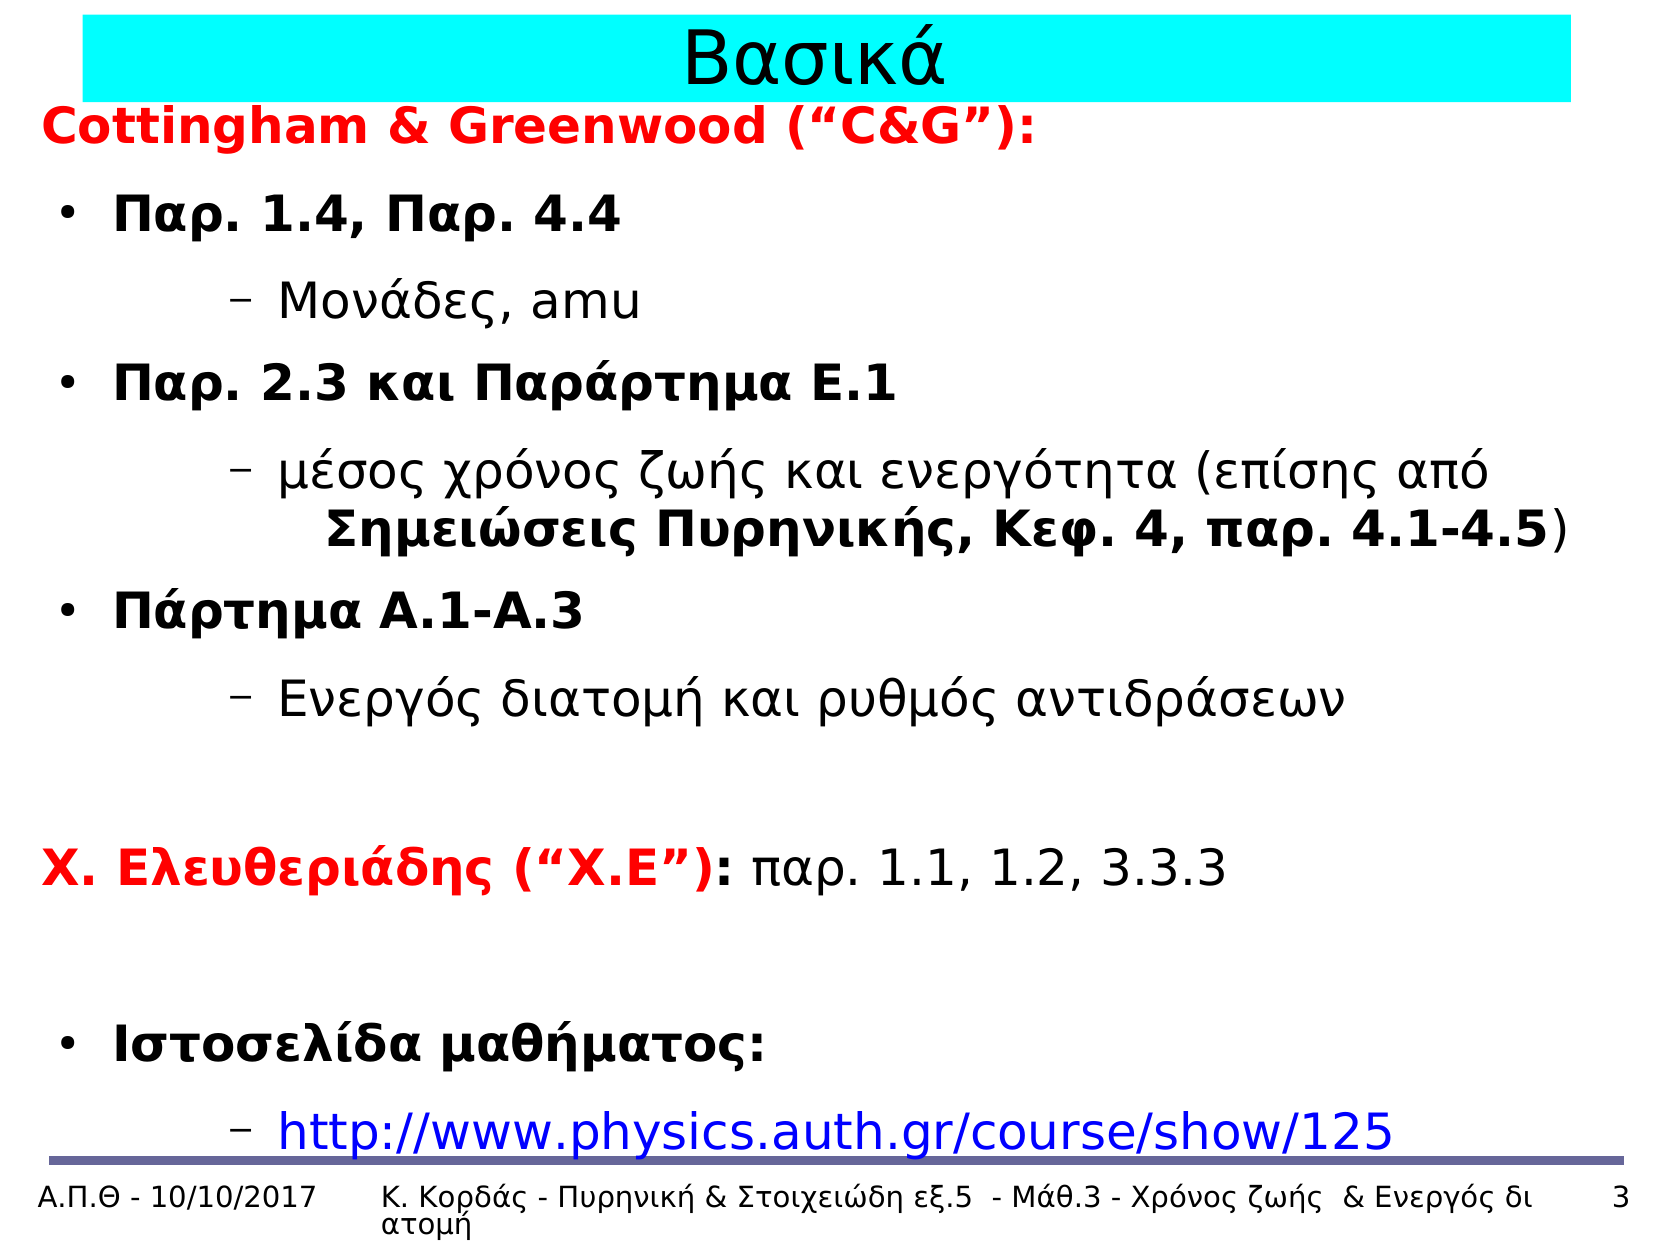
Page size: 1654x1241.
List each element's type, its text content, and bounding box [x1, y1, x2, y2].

list Cottingham & Greenwood (“C&G”): Παρ. 1.4, Παρ. 4.4 Μονάδες, amu Παρ. 2.3 και Παράρτημα Ε.1 μέσος χρόνος ζωής και ενεργότητα (επίσης από Σημειώσεις Πυρηνικής, Κεφ. 4, παρ. 4.1-4.5) Πάρτημα Α.1-Α.3 Ενεργός διατομή και ρυθμός αντιδράσεων Χ. Ελευθεριάδης (“X.E”): παρ. 1.1, 1.2, 3.3.3 Ιστοσελίδα μαθήματος: http://www.physics.auth.gr/course/show/125 [41, 96, 1572, 1165]
title Βασικά [82, 14, 1571, 96]
